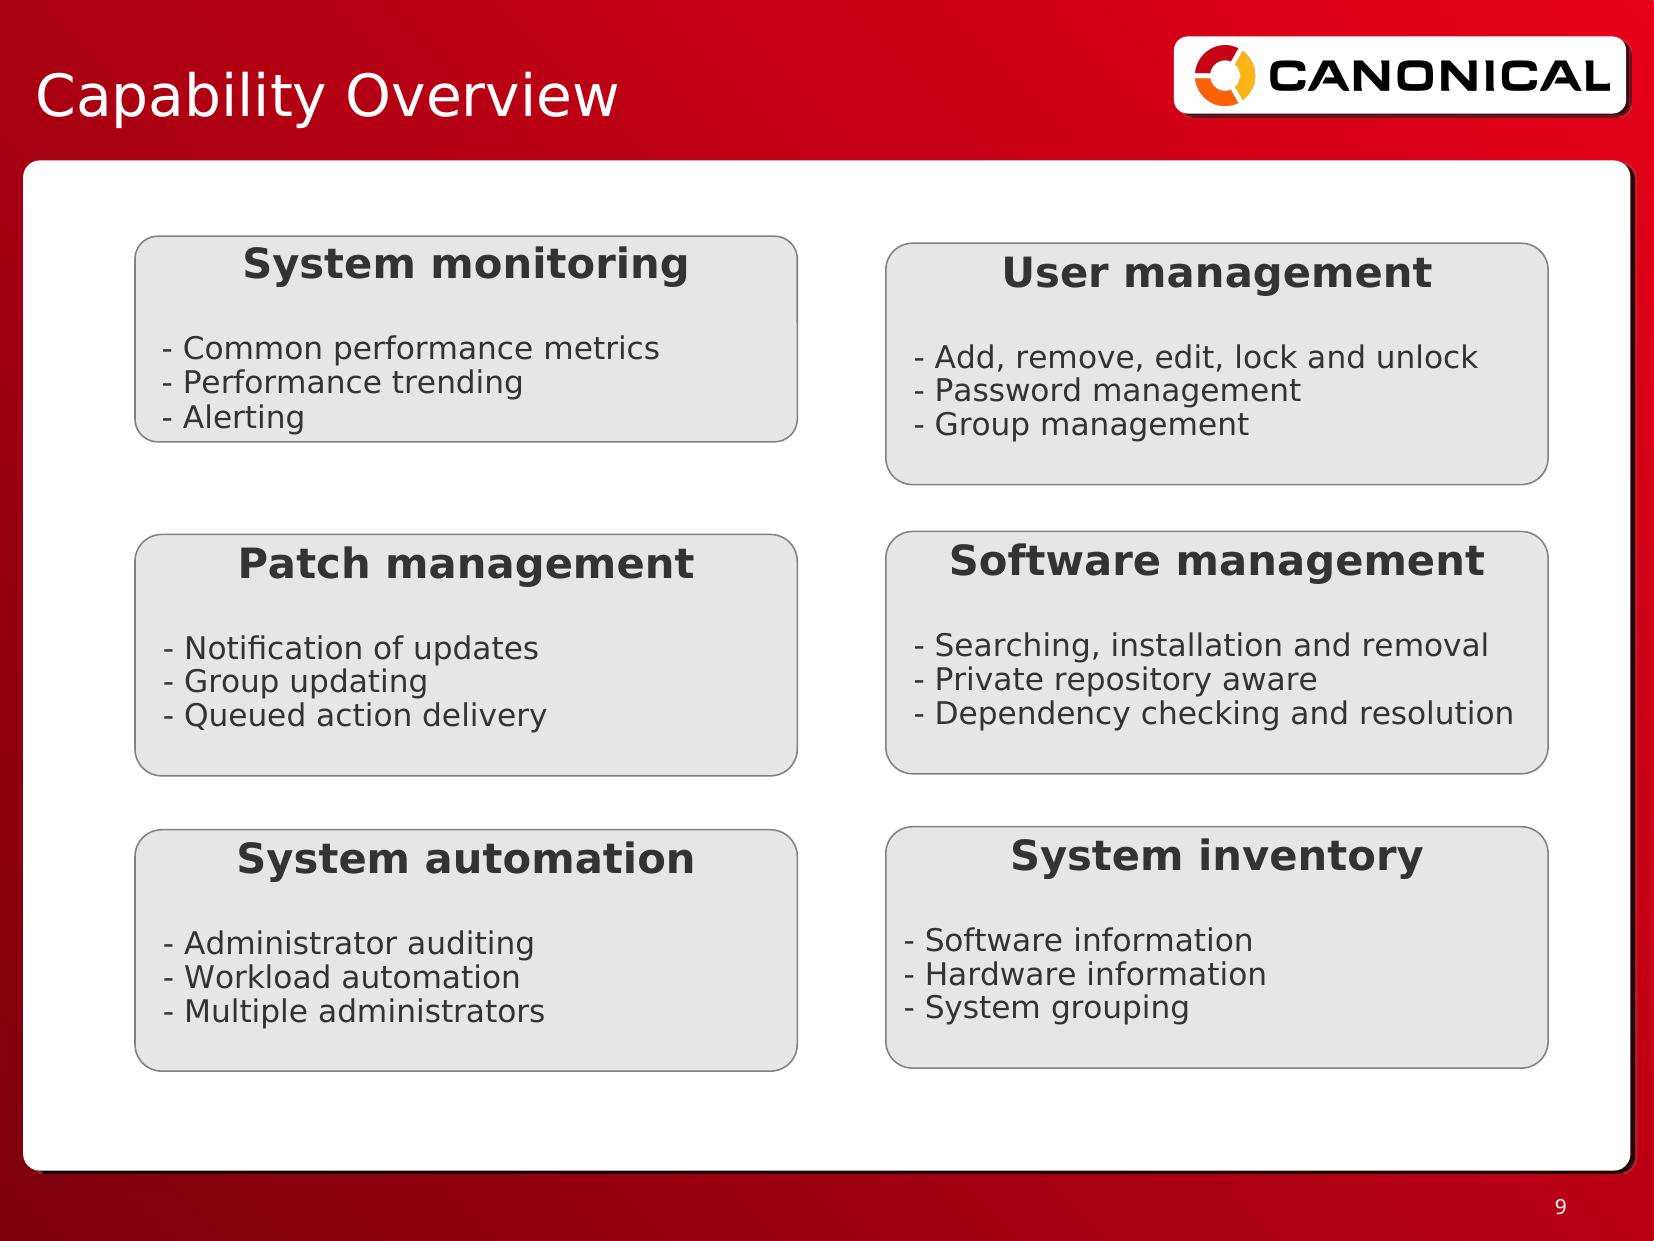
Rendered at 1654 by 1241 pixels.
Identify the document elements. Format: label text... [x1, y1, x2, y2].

text_box System inventory - Software information - Hardware information - System grouping [885, 826, 1549, 1069]
text_box Software management - Searching, installation and removal - Private repository aware - Dependency checking and resolution [885, 531, 1549, 774]
title Capability Overview [35, 0, 1523, 201]
text_box User management - Add, remove, edit, lock and unlock - Password management - Group management [885, 243, 1549, 485]
text_box Patch management - Notification of updates - Group updating - Queued action delivery [135, 534, 798, 776]
text_box System automation - Administrator auditing - Workload automation - Multiple administrators [135, 829, 798, 1072]
picture [1523, 45, 1610, 106]
text_box System monitoring - Common performance metrics - Performance trending - Alerting [135, 236, 798, 442]
